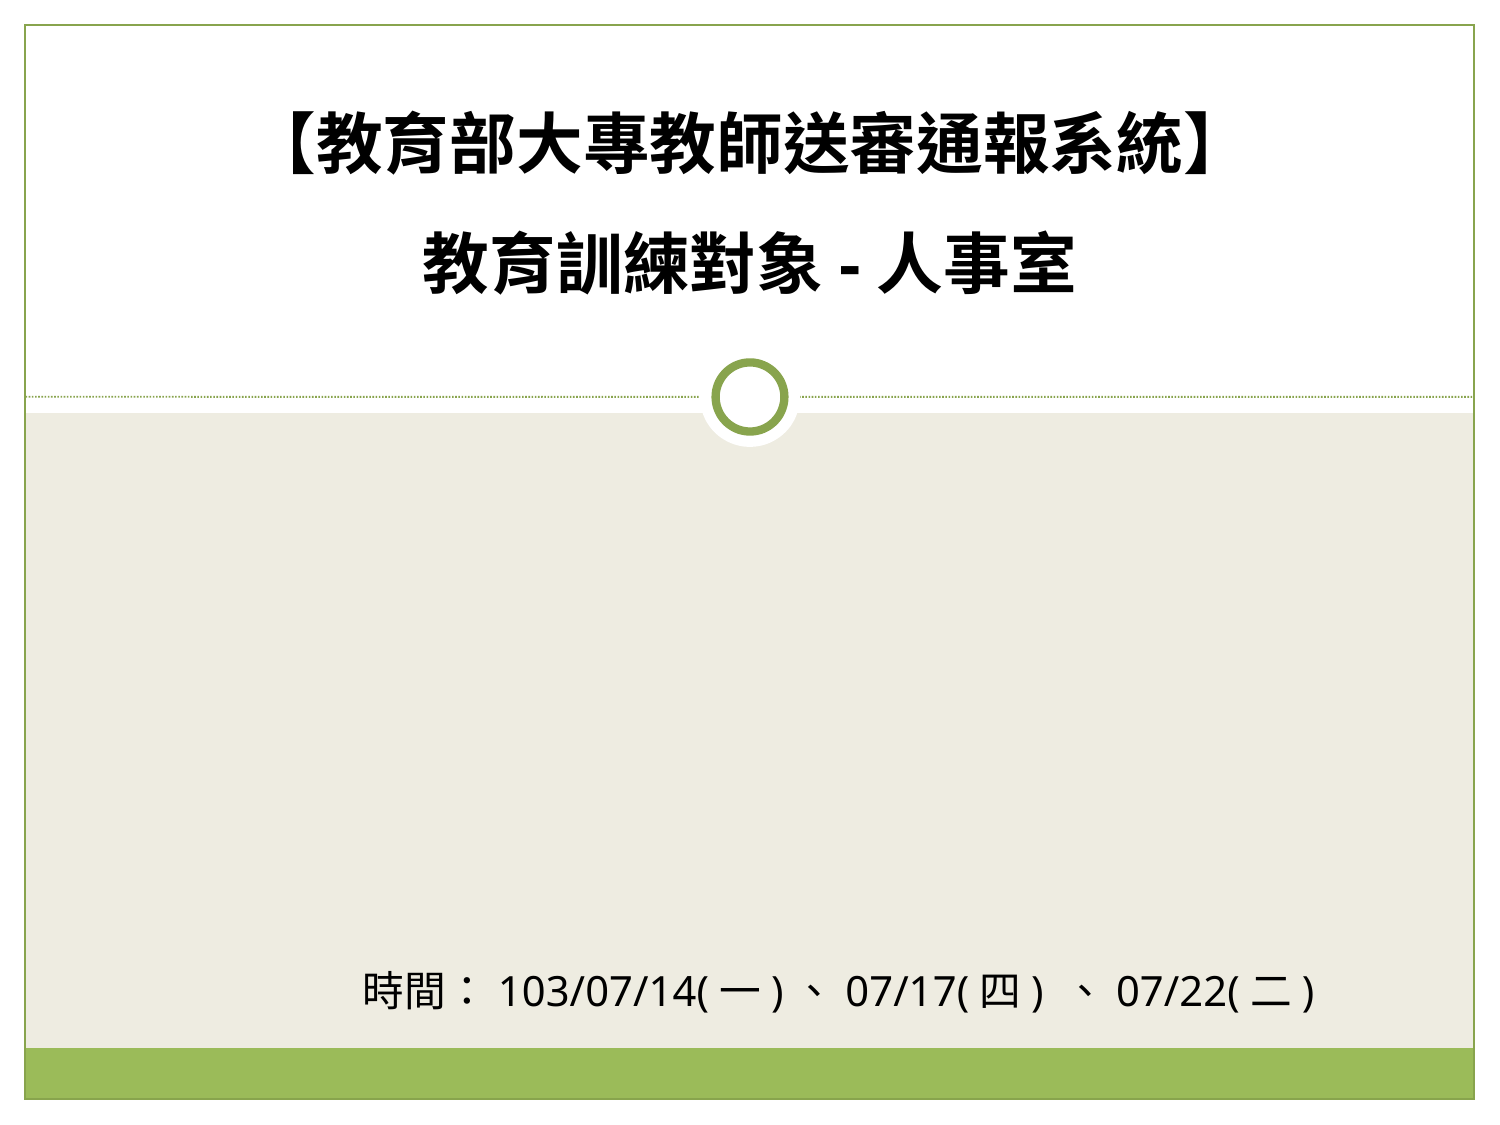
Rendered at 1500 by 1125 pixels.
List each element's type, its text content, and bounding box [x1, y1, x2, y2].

text_box 【教育部大專教師送審通報系統】 教育訓練對象-人事室 [29, 54, 1471, 313]
text_box 時間：103/07/14(一)、07/17(四) 、07/22(二) [324, 957, 1353, 1024]
